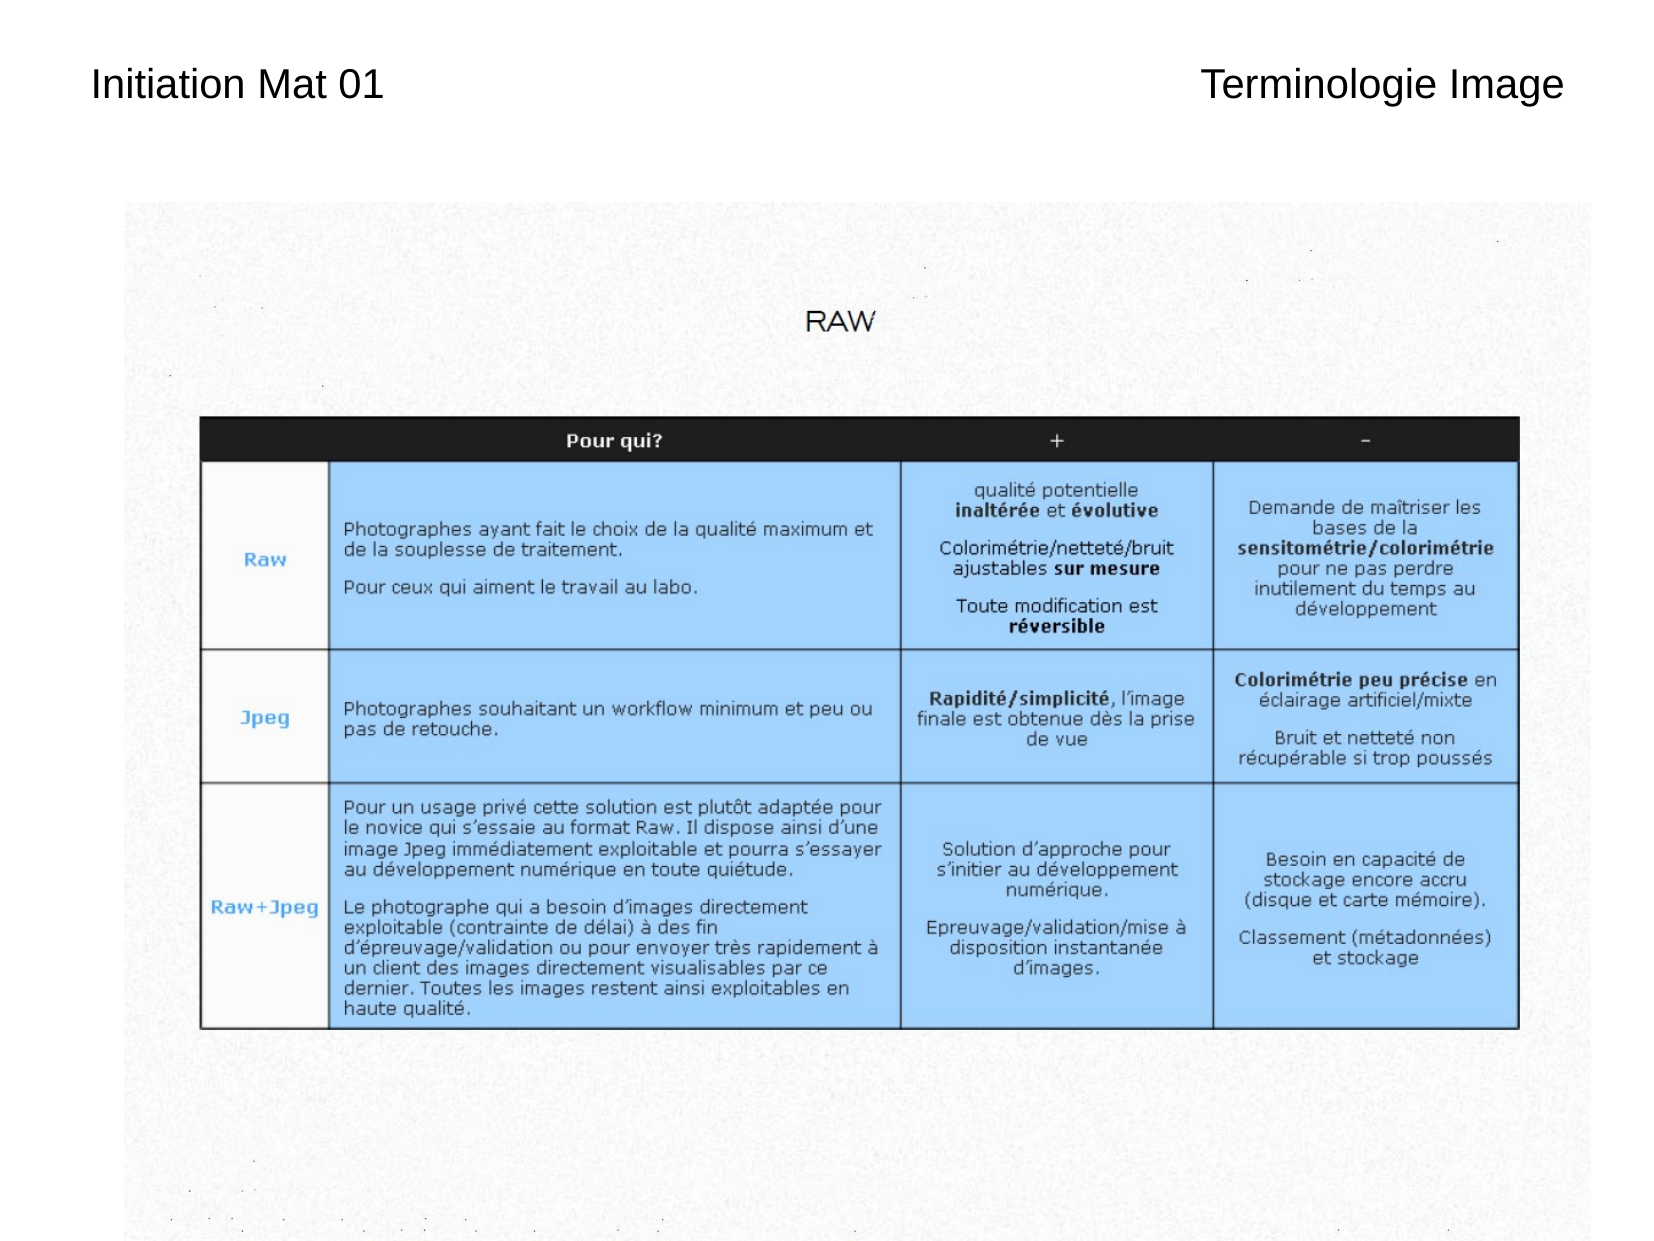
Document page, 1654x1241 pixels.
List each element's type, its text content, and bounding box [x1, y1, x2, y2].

title Initiation Mat 01 Terminologie Image [83, 49, 1572, 119]
picture [124, 202, 1591, 1241]
